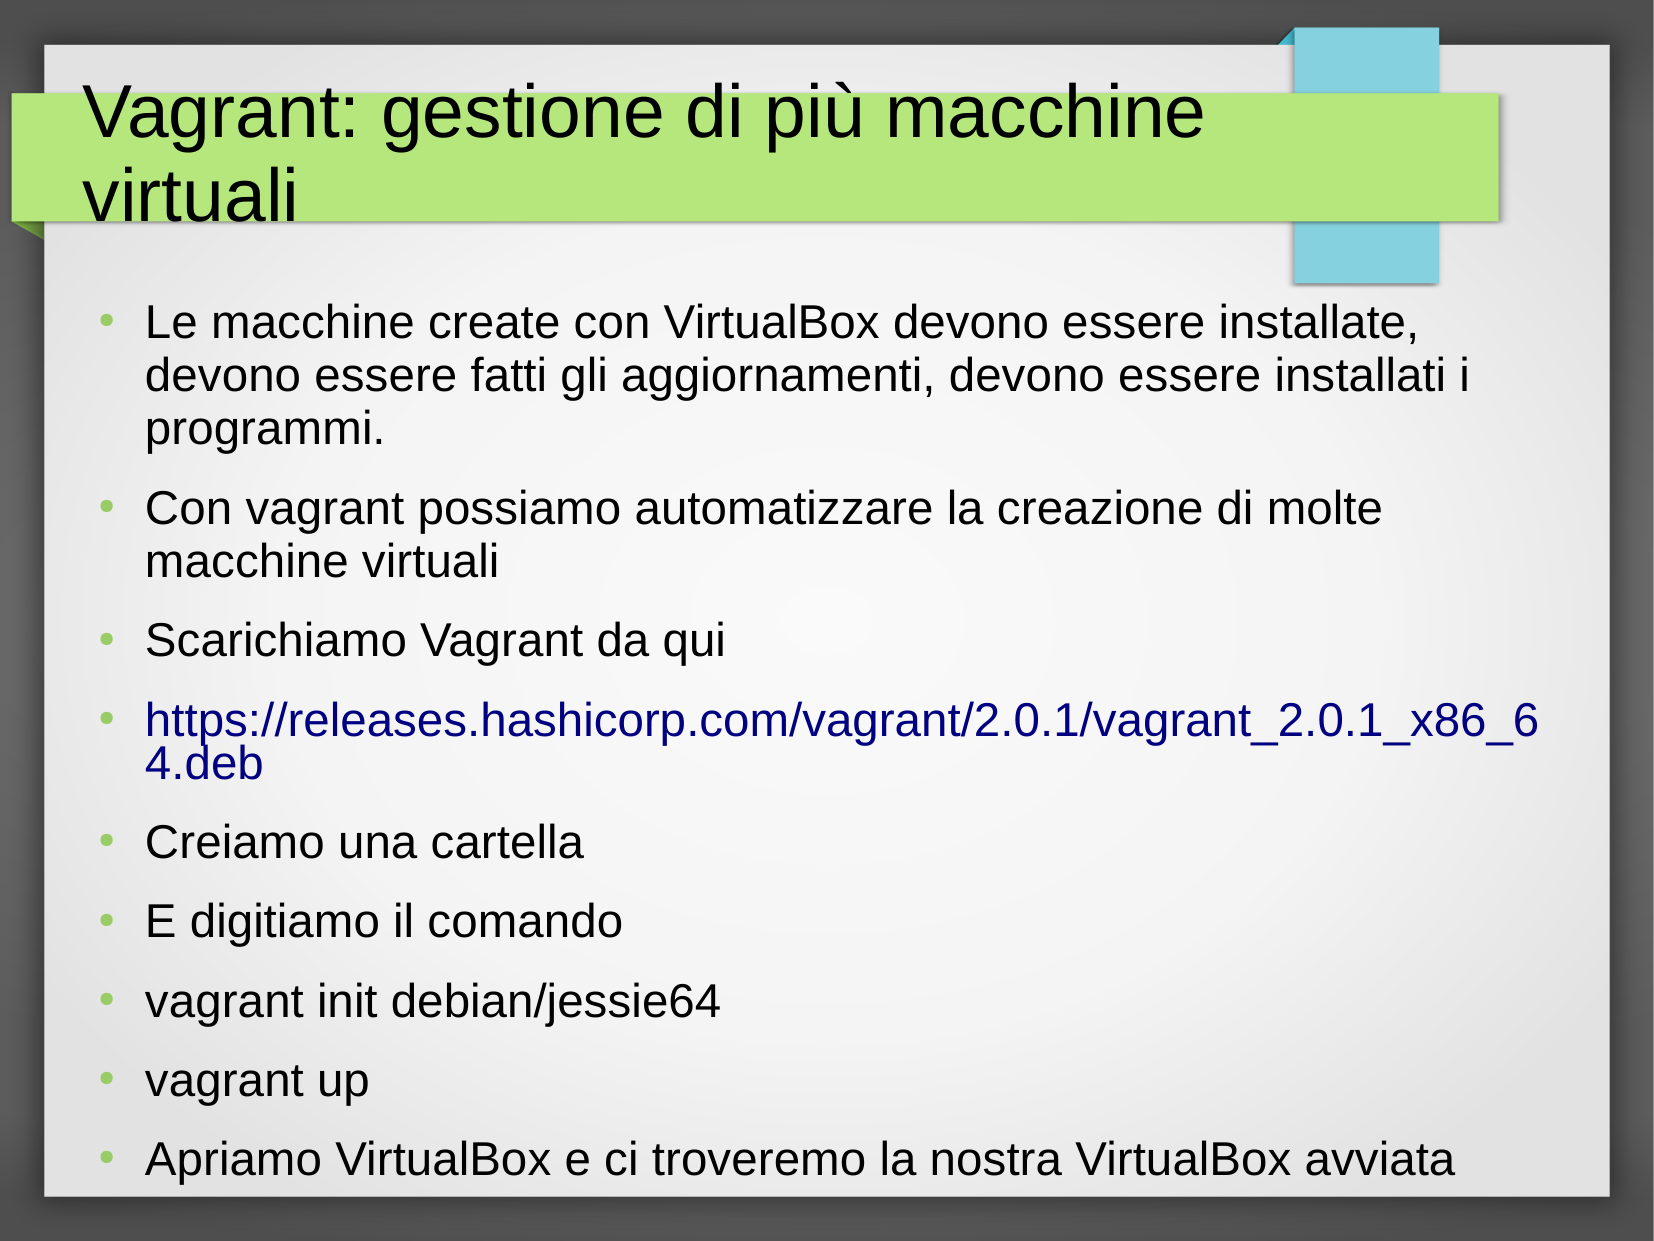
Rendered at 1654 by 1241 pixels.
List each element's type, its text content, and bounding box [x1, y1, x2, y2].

picture [0, 0, 1654, 1241]
list Le macchine create con VirtualBox devono essere installate, devono essere fatti gli aggiornamenti, devono essere installati i programmi. Con vagrant possiamo automatizzare la creazione di molte macchine virtuali Scarichiamo Vagrant da qui https://releases.hashicorp.com/vagrant/2.0.1/vagrant_2.0.1_x86_64.deb Creiamo una cartella E digitiamo il comando vagrant init debian/jessie64 vagrant up Apriamo VirtualBox e ci troveremo la nostra VirtualBox avviata [82, 295, 1571, 1146]
title Vagrant: gestione di più macchine virtuali [82, 69, 1264, 238]
